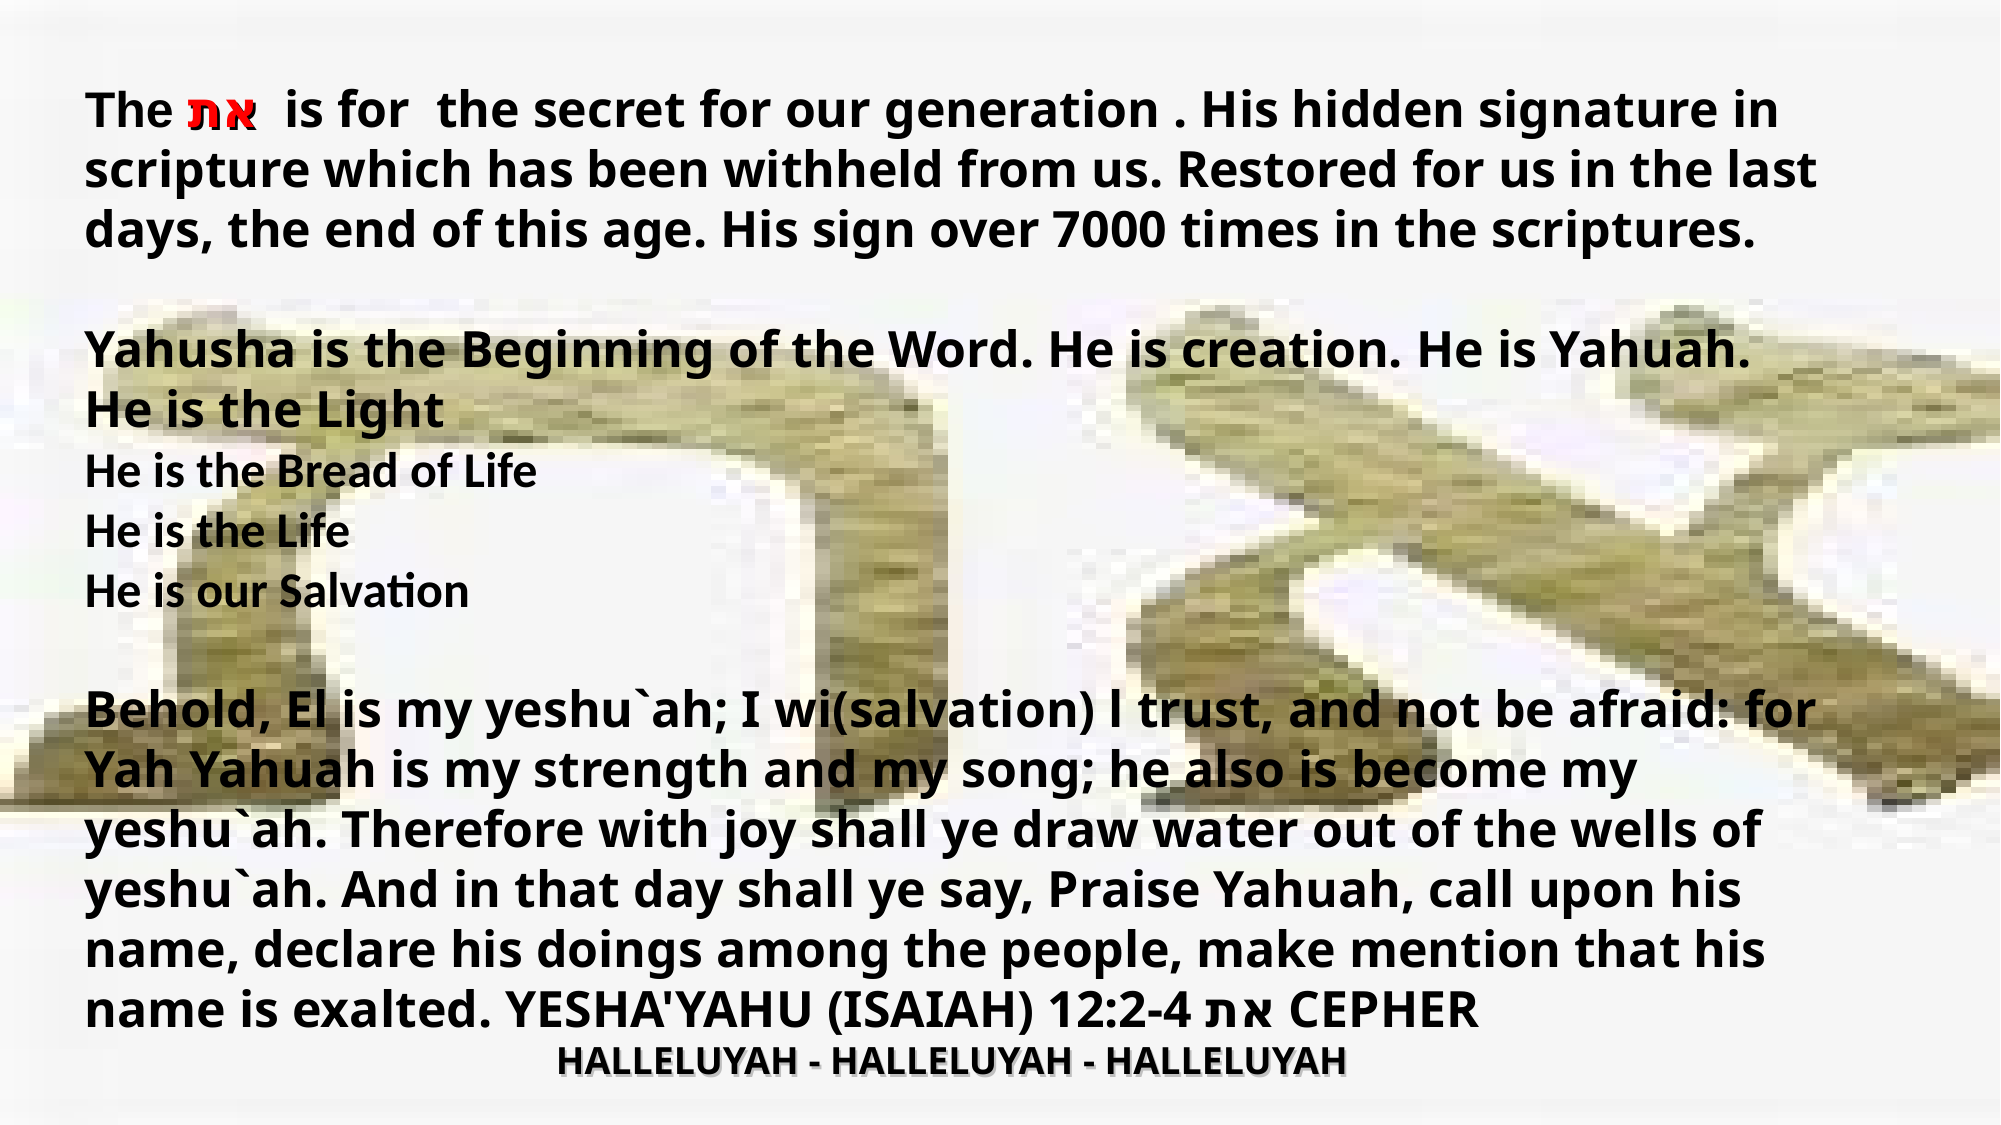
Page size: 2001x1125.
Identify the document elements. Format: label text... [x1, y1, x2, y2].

text_box The את is for the secret for our generation . His hidden signature in scripture which has been withheld from us. Restored for us in the last days, the end of this age. His sign over 7000 times in the scriptures. Yahusha is the Beginning of the Word. He is creation. He is Yahuah. He is the Light He is the Bread of Life He is the Life He is our Salvation Behold, El is my yeshu`ah; I wi(salvation) l trust, and not be afraid: for Yah Yahuah is my strength and my song; he also is become my yeshu`ah. Therefore with joy shall ye draw water out of the wells of yeshu`ah. And in that day shall ye say, Praise Yahuah, call upon his name, declare his doings among the people, make mention that his name is exalted. YESHA'YAHU (ISAIAH) 12:2-4 את CEPHER HALLELUYAH - HALLELUYAH - HALLELUYAH [69, 69, 1910, 1125]
picture [0, 0, 2000, 1125]
